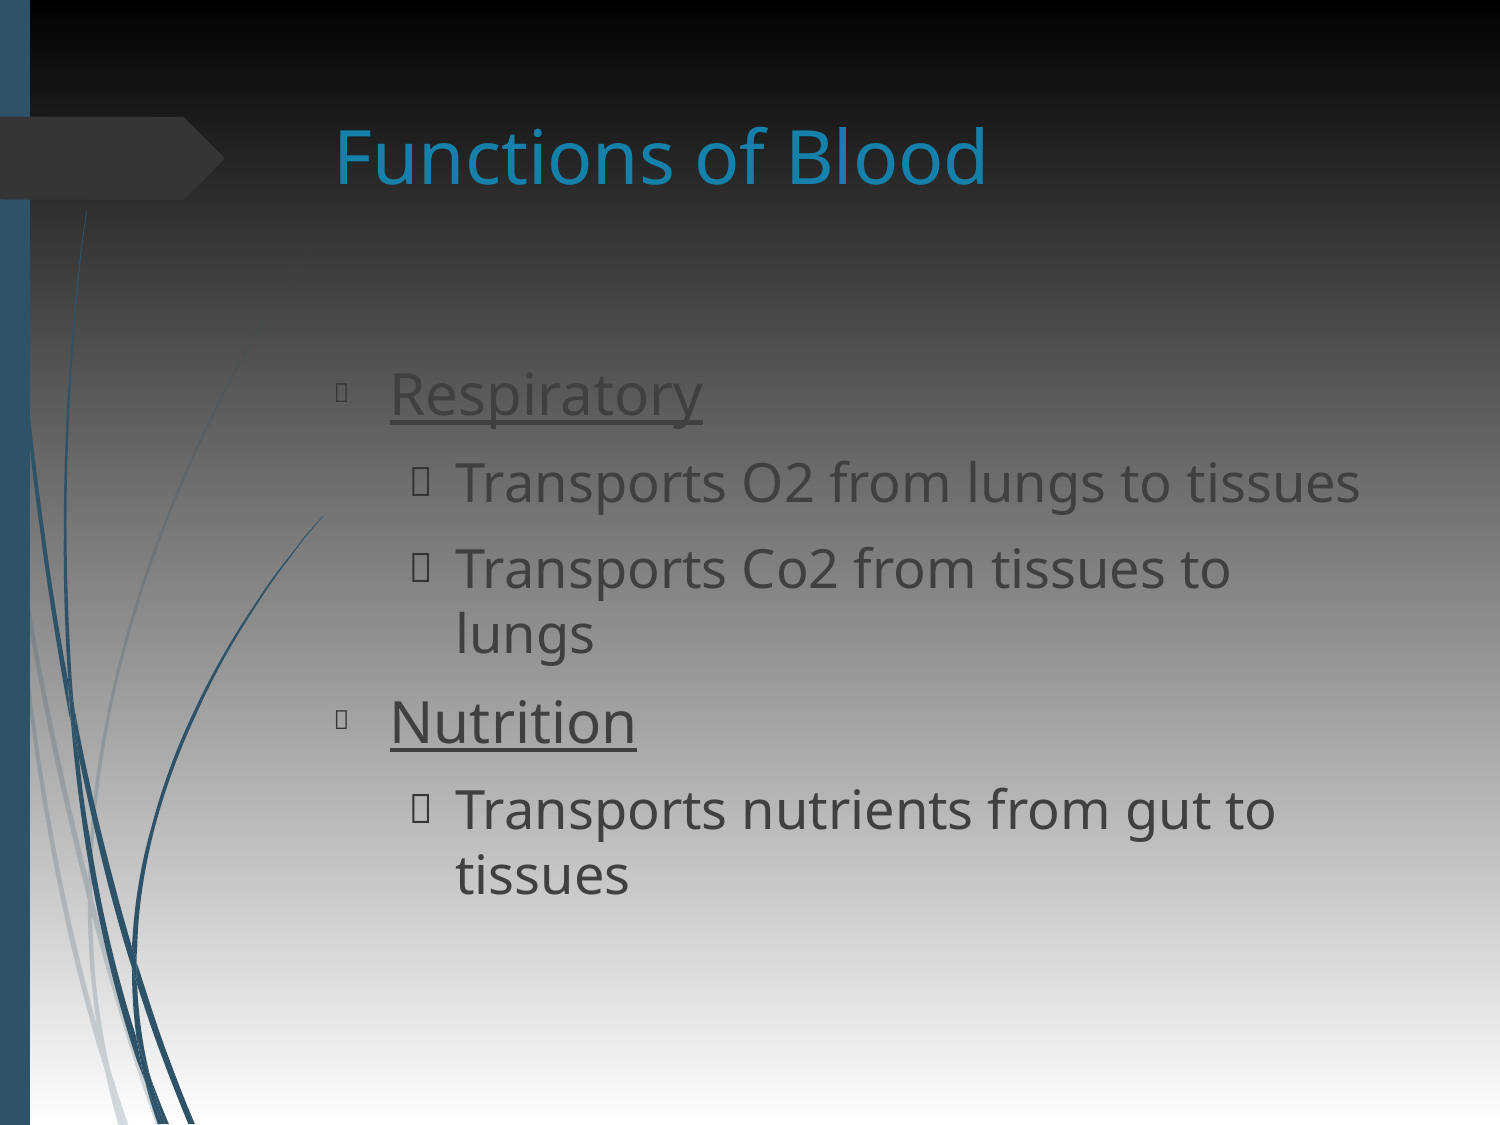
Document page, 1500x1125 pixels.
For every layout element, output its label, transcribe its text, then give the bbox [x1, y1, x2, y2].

list Respiratory Transports O2 from lungs to tissues Transports Co2 from tissues to lungs Nutrition Transports nutrients from gut to tissues [318, 350, 1400, 970]
title Functions of Blood [319, 102, 1400, 313]
